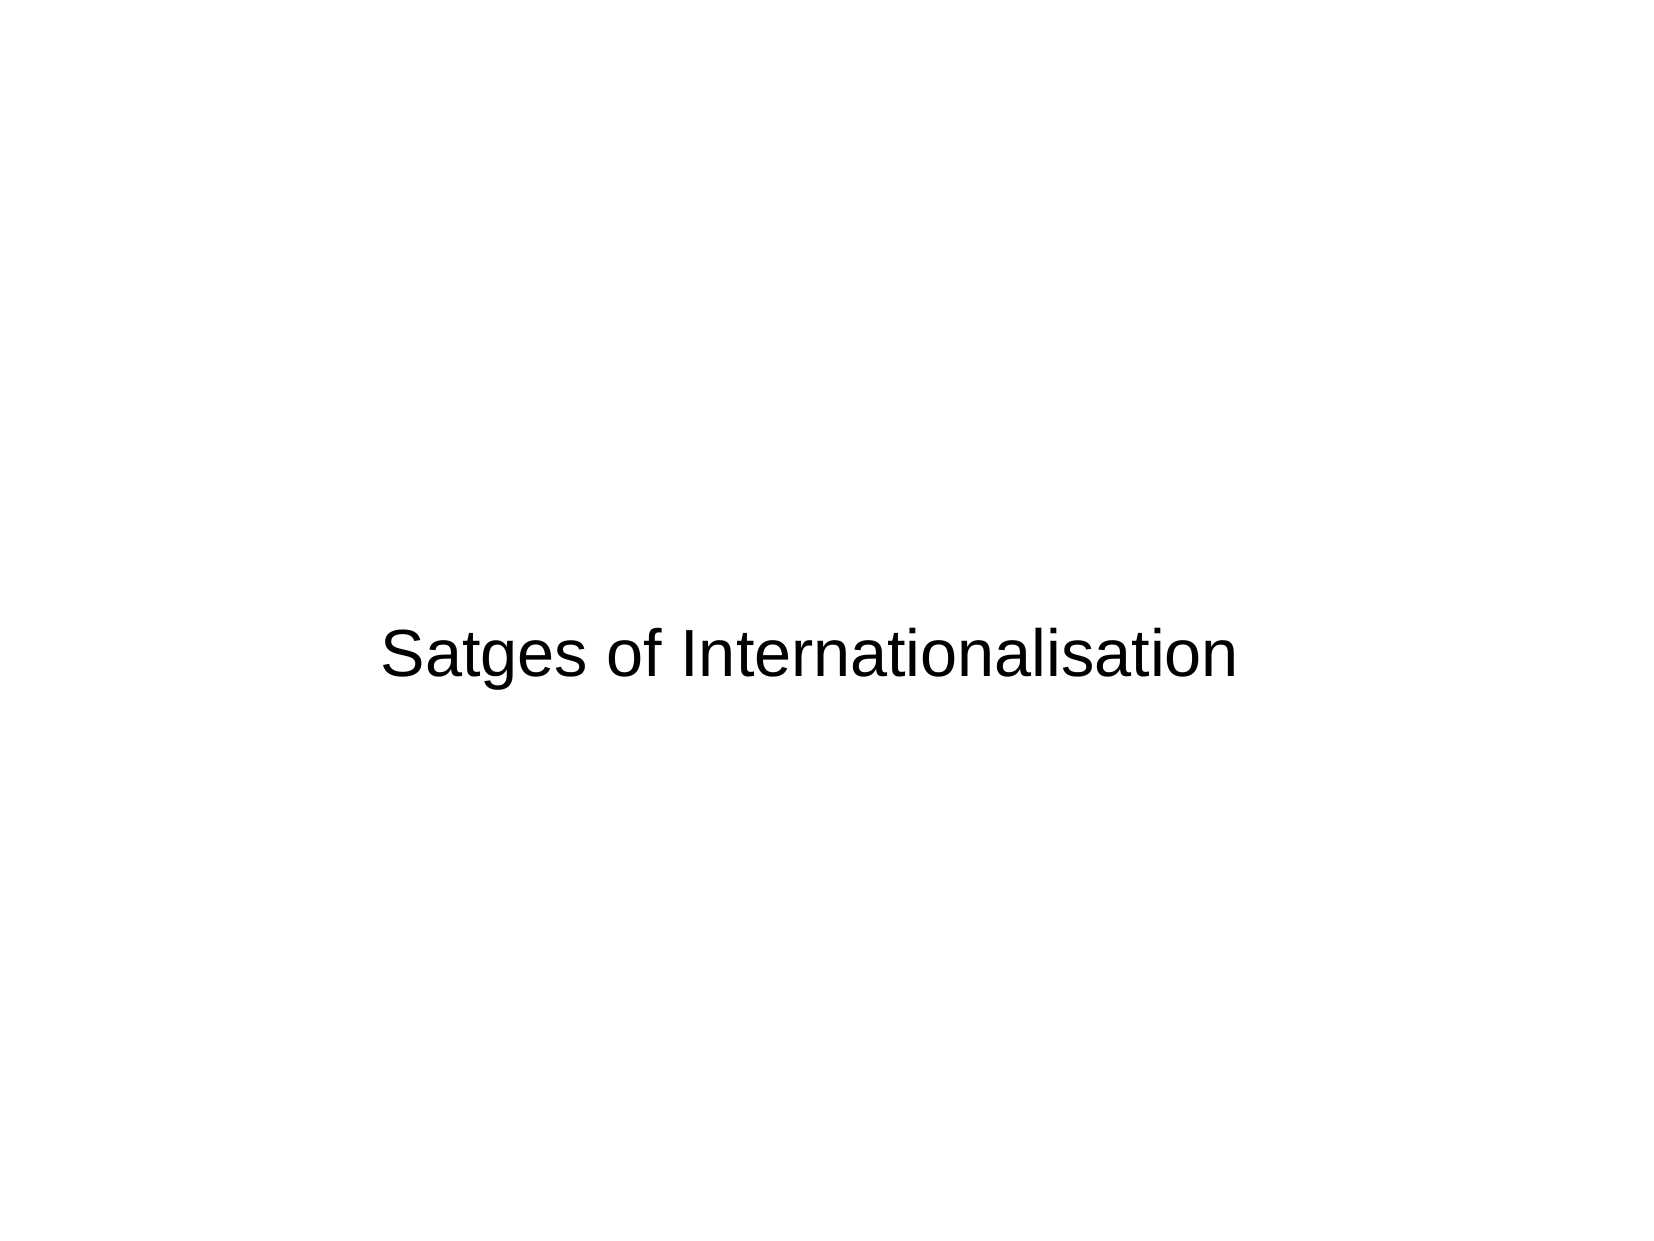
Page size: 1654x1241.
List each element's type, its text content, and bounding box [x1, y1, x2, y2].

subtitle Satges of Internationalisation [82, 290, 1538, 1010]
